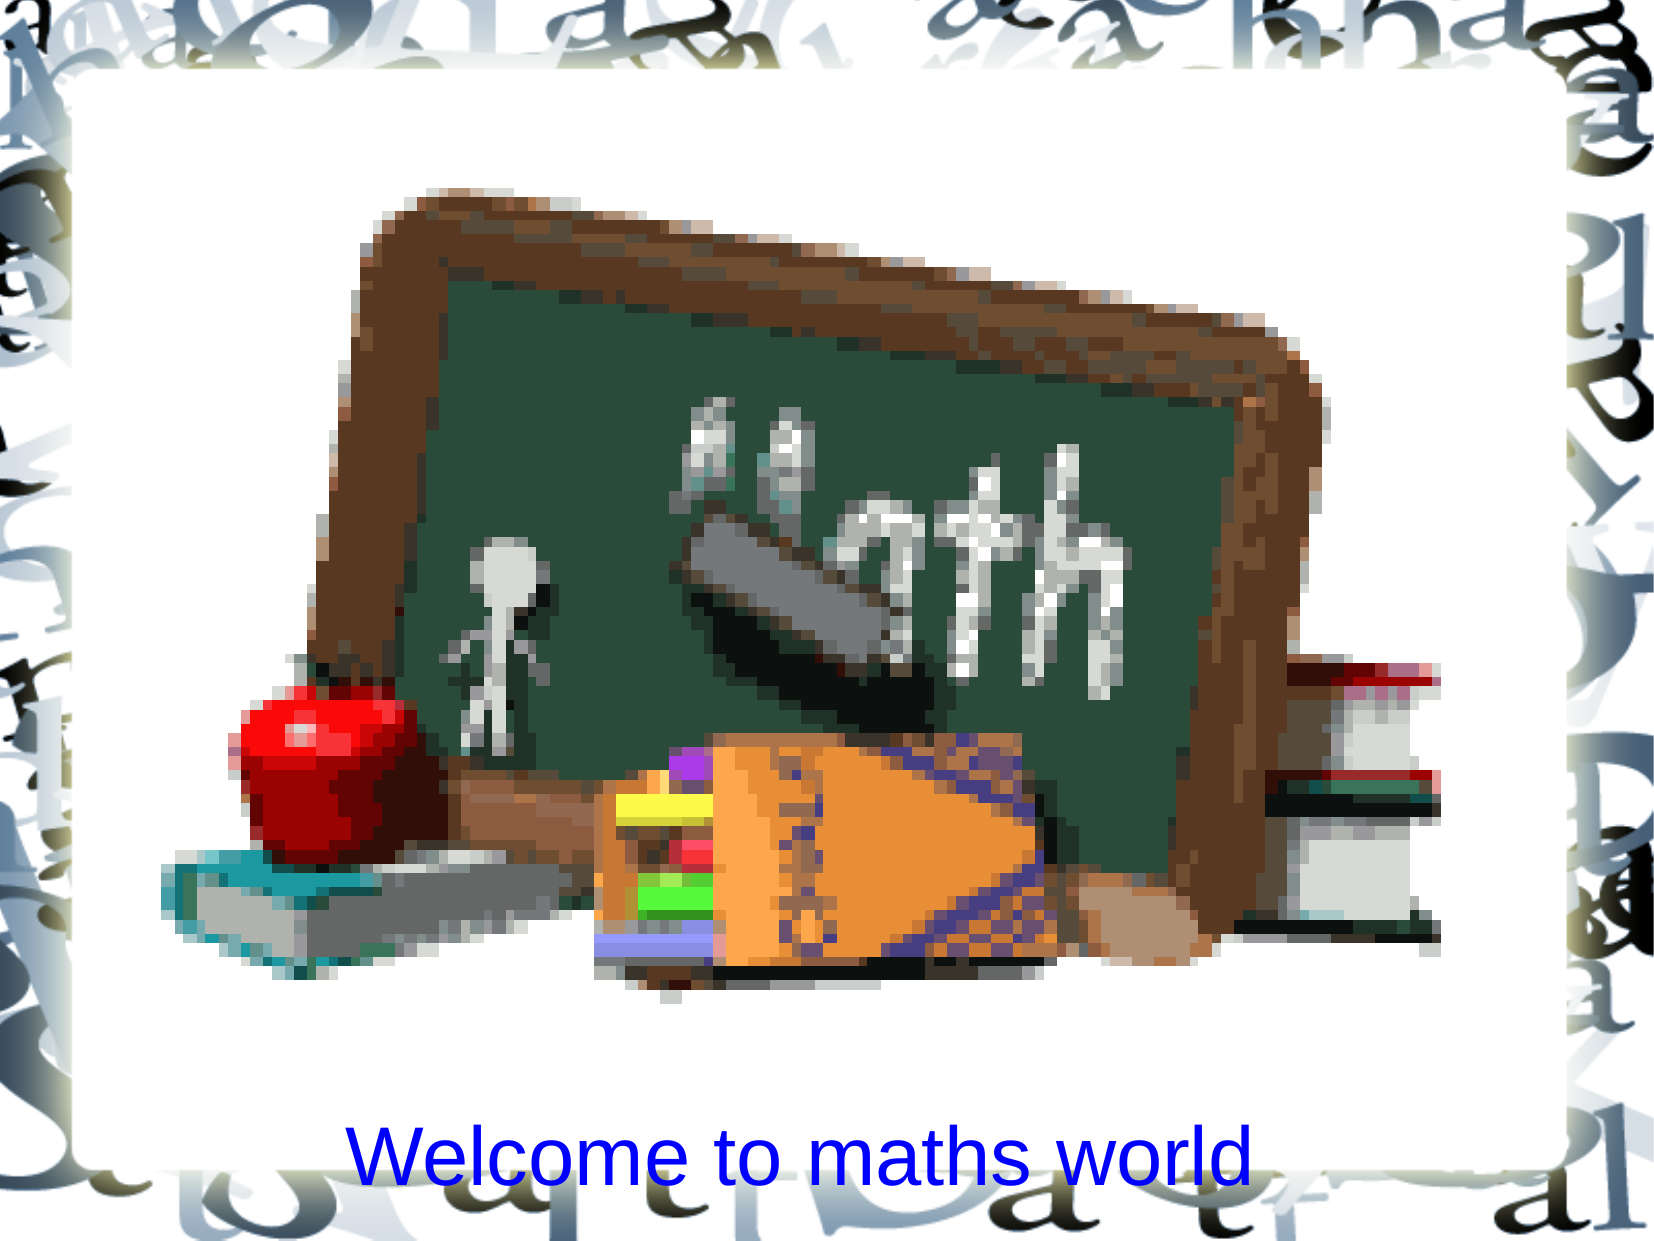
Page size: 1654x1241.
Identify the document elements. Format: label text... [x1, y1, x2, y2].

text_box Welcome to maths world [330, 1102, 1437, 1241]
picture [0, 0, 1654, 1241]
